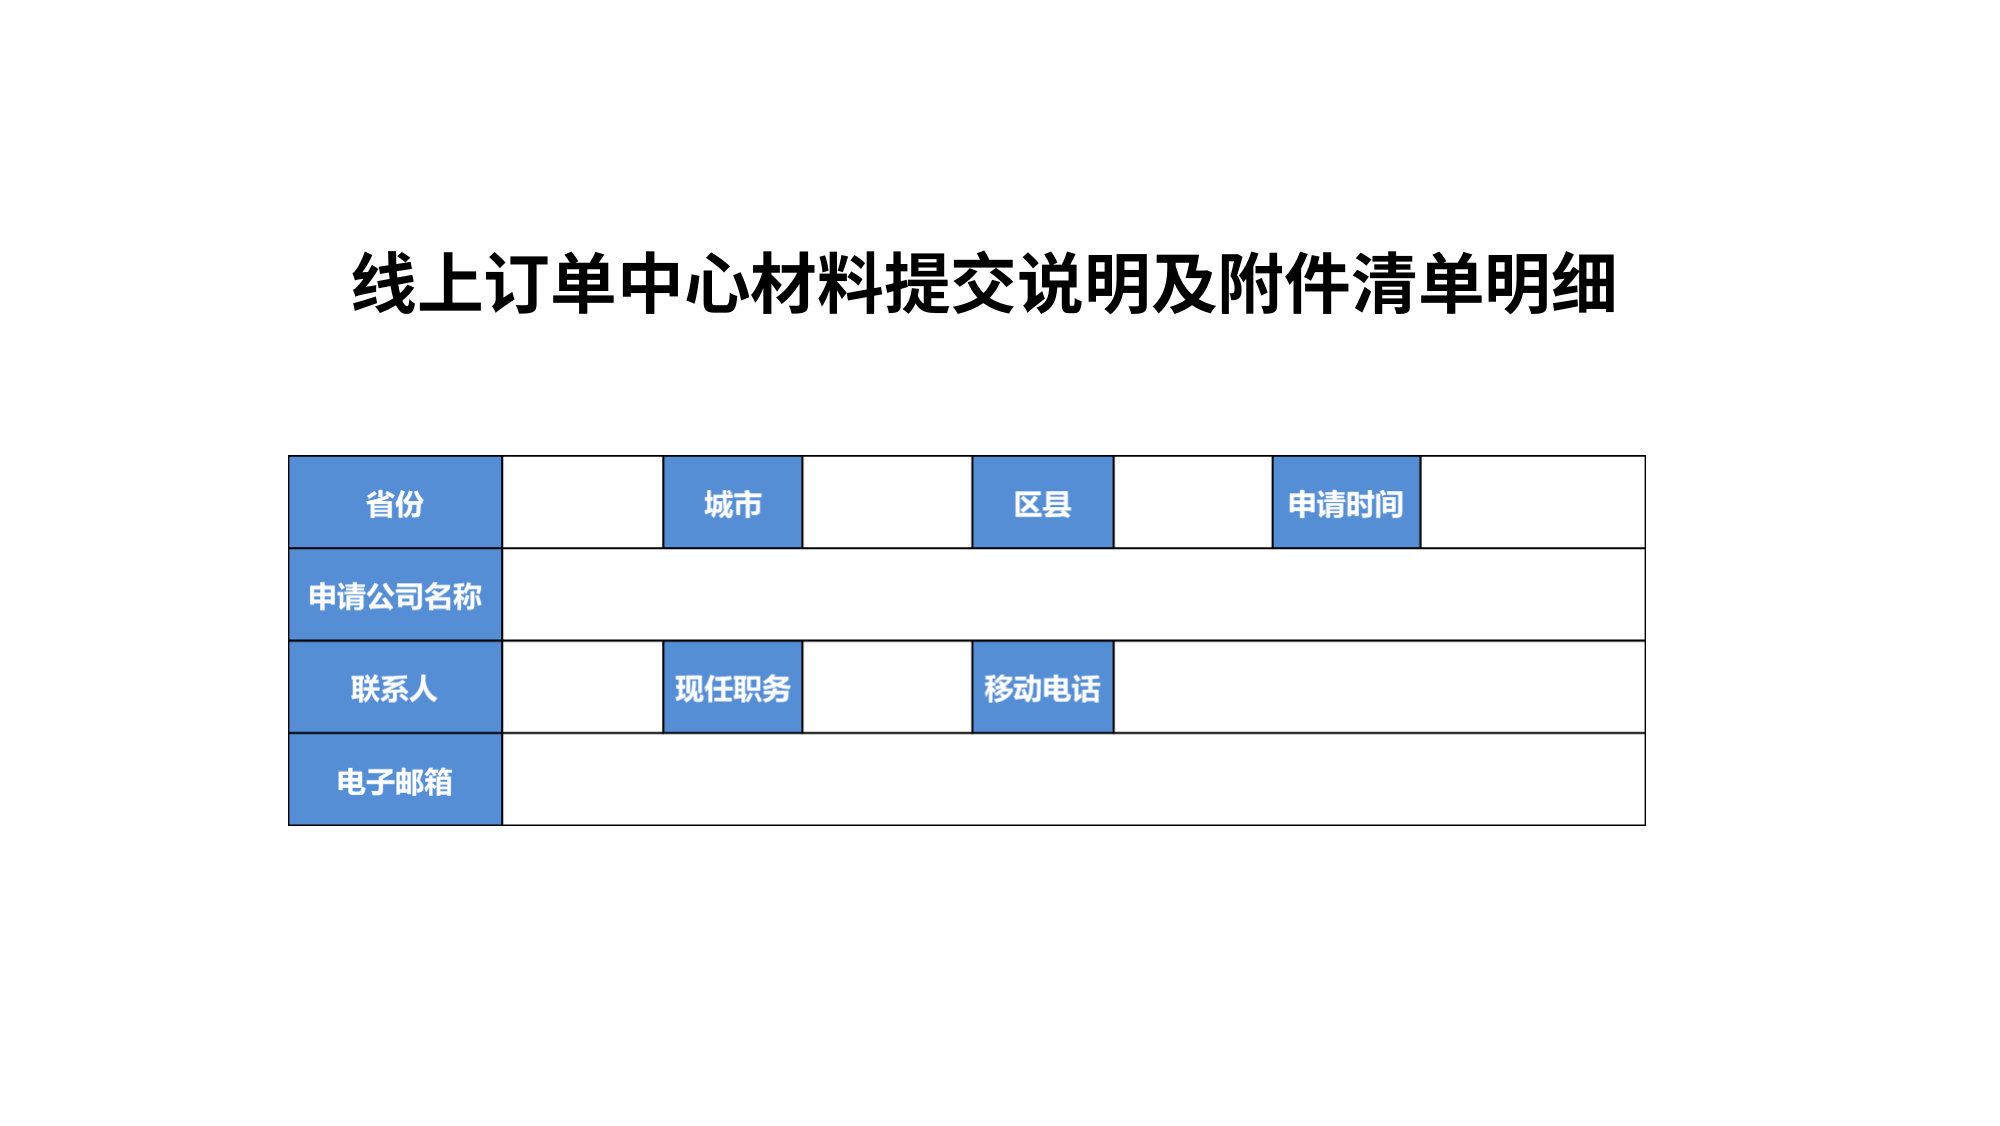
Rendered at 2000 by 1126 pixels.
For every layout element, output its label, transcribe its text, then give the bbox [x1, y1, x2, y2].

text_box 线上订单中心材料提交说明及附件清单明细 [335, 233, 1645, 330]
picture [288, 456, 1646, 827]
